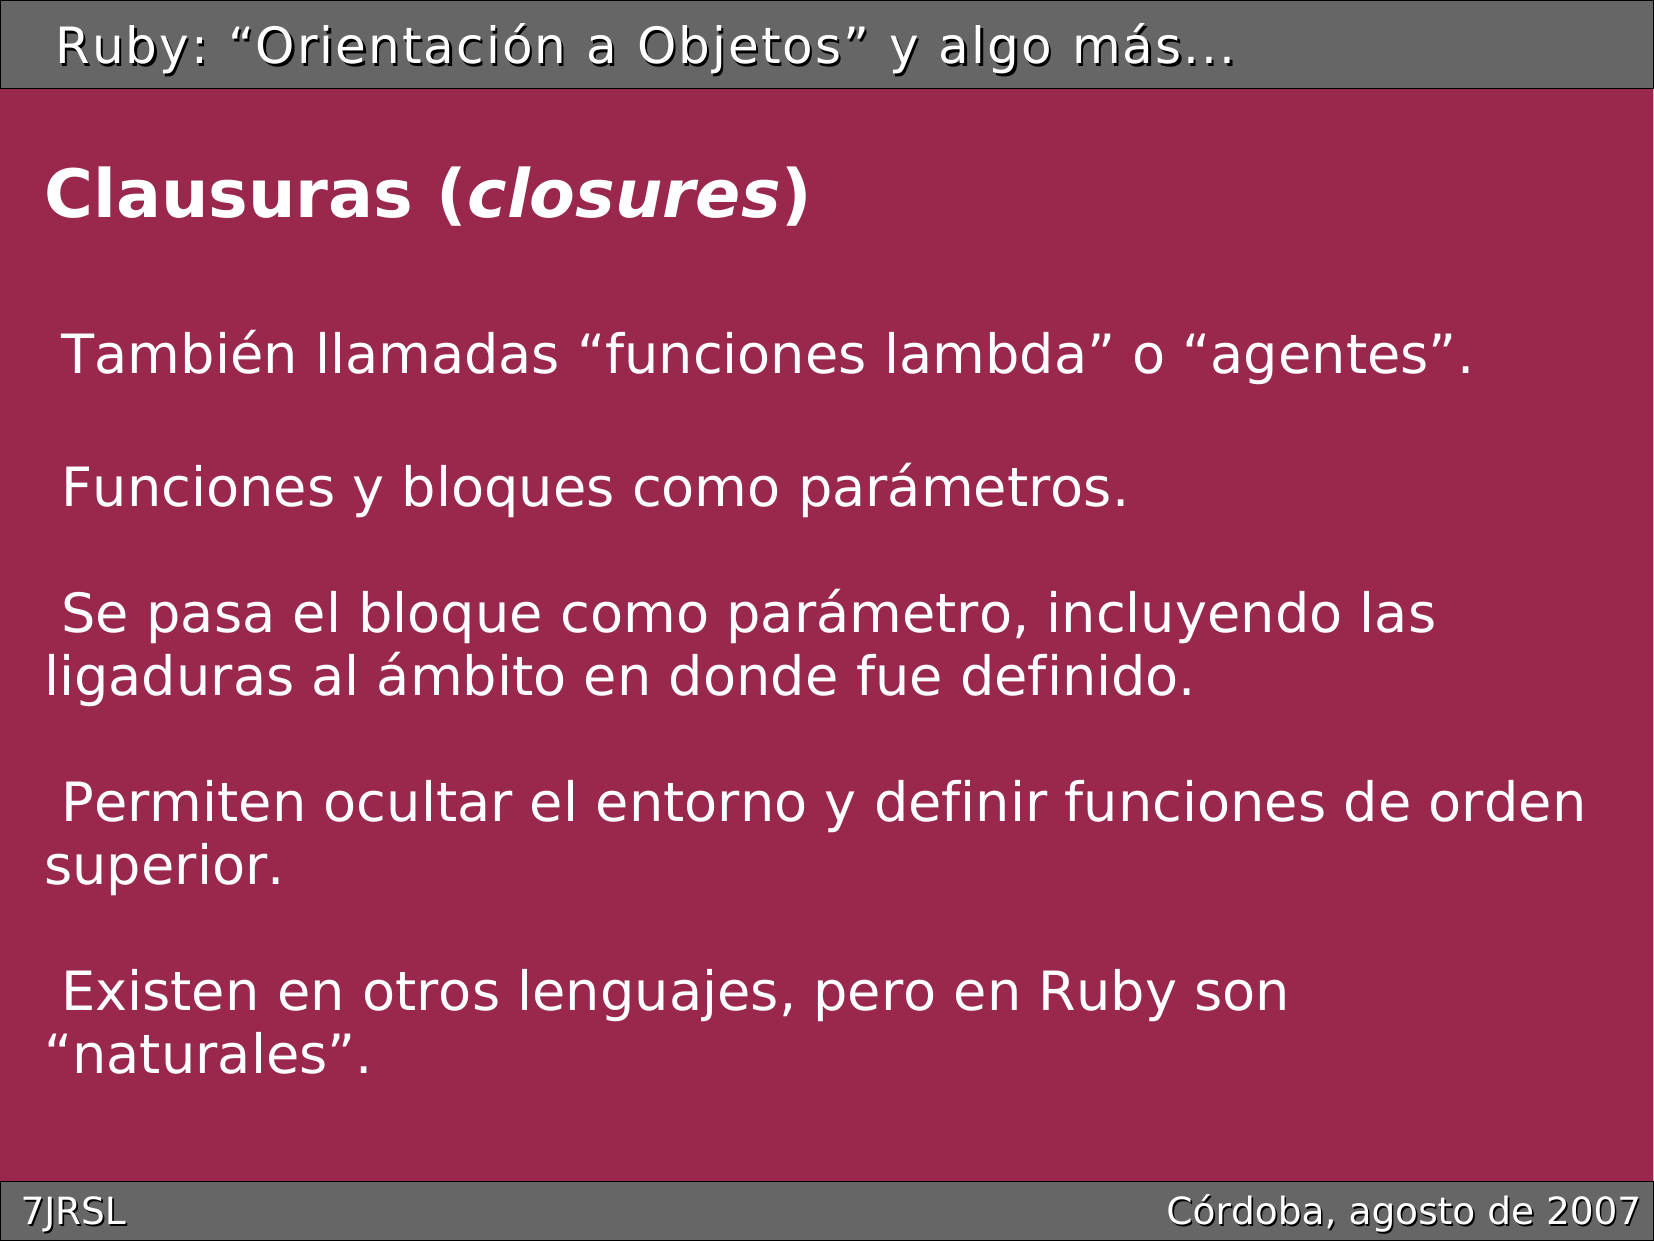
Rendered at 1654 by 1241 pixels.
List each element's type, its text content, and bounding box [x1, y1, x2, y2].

text_box Córdoba, agosto de 2007 [1151, 1182, 1654, 1241]
text_box Clausuras (closures) [29, 147, 1625, 241]
text_box Ruby: “Orientación a Objetos” y algo más... [40, 9, 1565, 89]
text_box [0, 0, 1654, 89]
text_box 7JRSL [5, 1182, 178, 1241]
text_box [0, 1181, 1654, 1241]
text_box También llamadas “funciones lambda” o “agentes”. Funciones y bloques como parámetros. Se pasa el bloque como parámetro, incluyendo las ligaduras al ámbito en donde fue definido. Permiten ocultar el entorno y definir funciones de orden superior. Existen en otros lenguajes, pero en Ruby son “naturales”. [29, 295, 1625, 1160]
